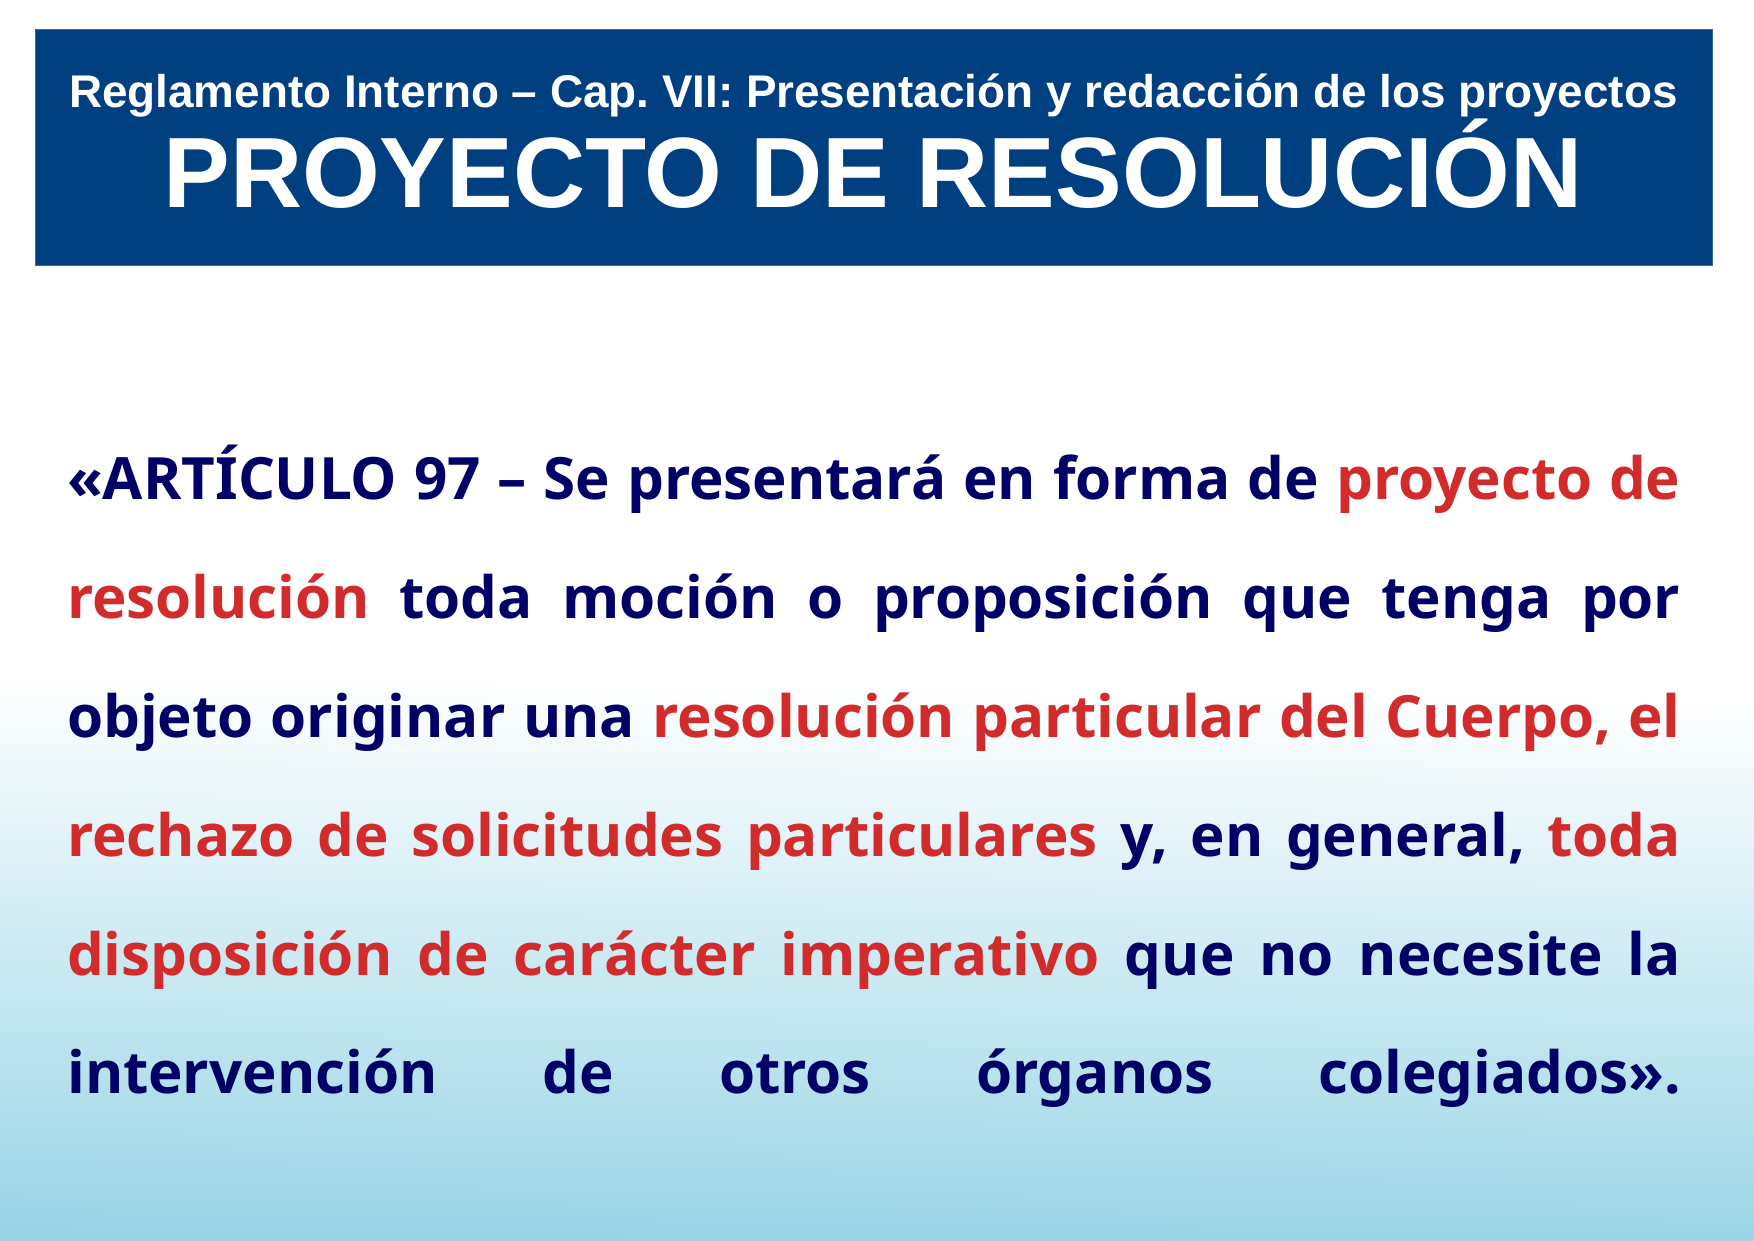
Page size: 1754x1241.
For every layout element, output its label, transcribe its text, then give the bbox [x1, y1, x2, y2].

text_box Reglamento Interno – Cap. VII: Presentación y redacción de los proyectos PROYECTO DE RESOLUCIÓN [35, 29, 1713, 266]
title «ARTÍCULO 97 – Se presentará en forma de proyecto de resolución toda moción o proposición que tenga por objeto originar una resolución particular del Cuerpo, el rechazo de solicitudes particulares y, en general, toda disposición de carácter imperativo que no necesite la intervención de otros órganos colegiados». [35, 283, 1713, 1217]
